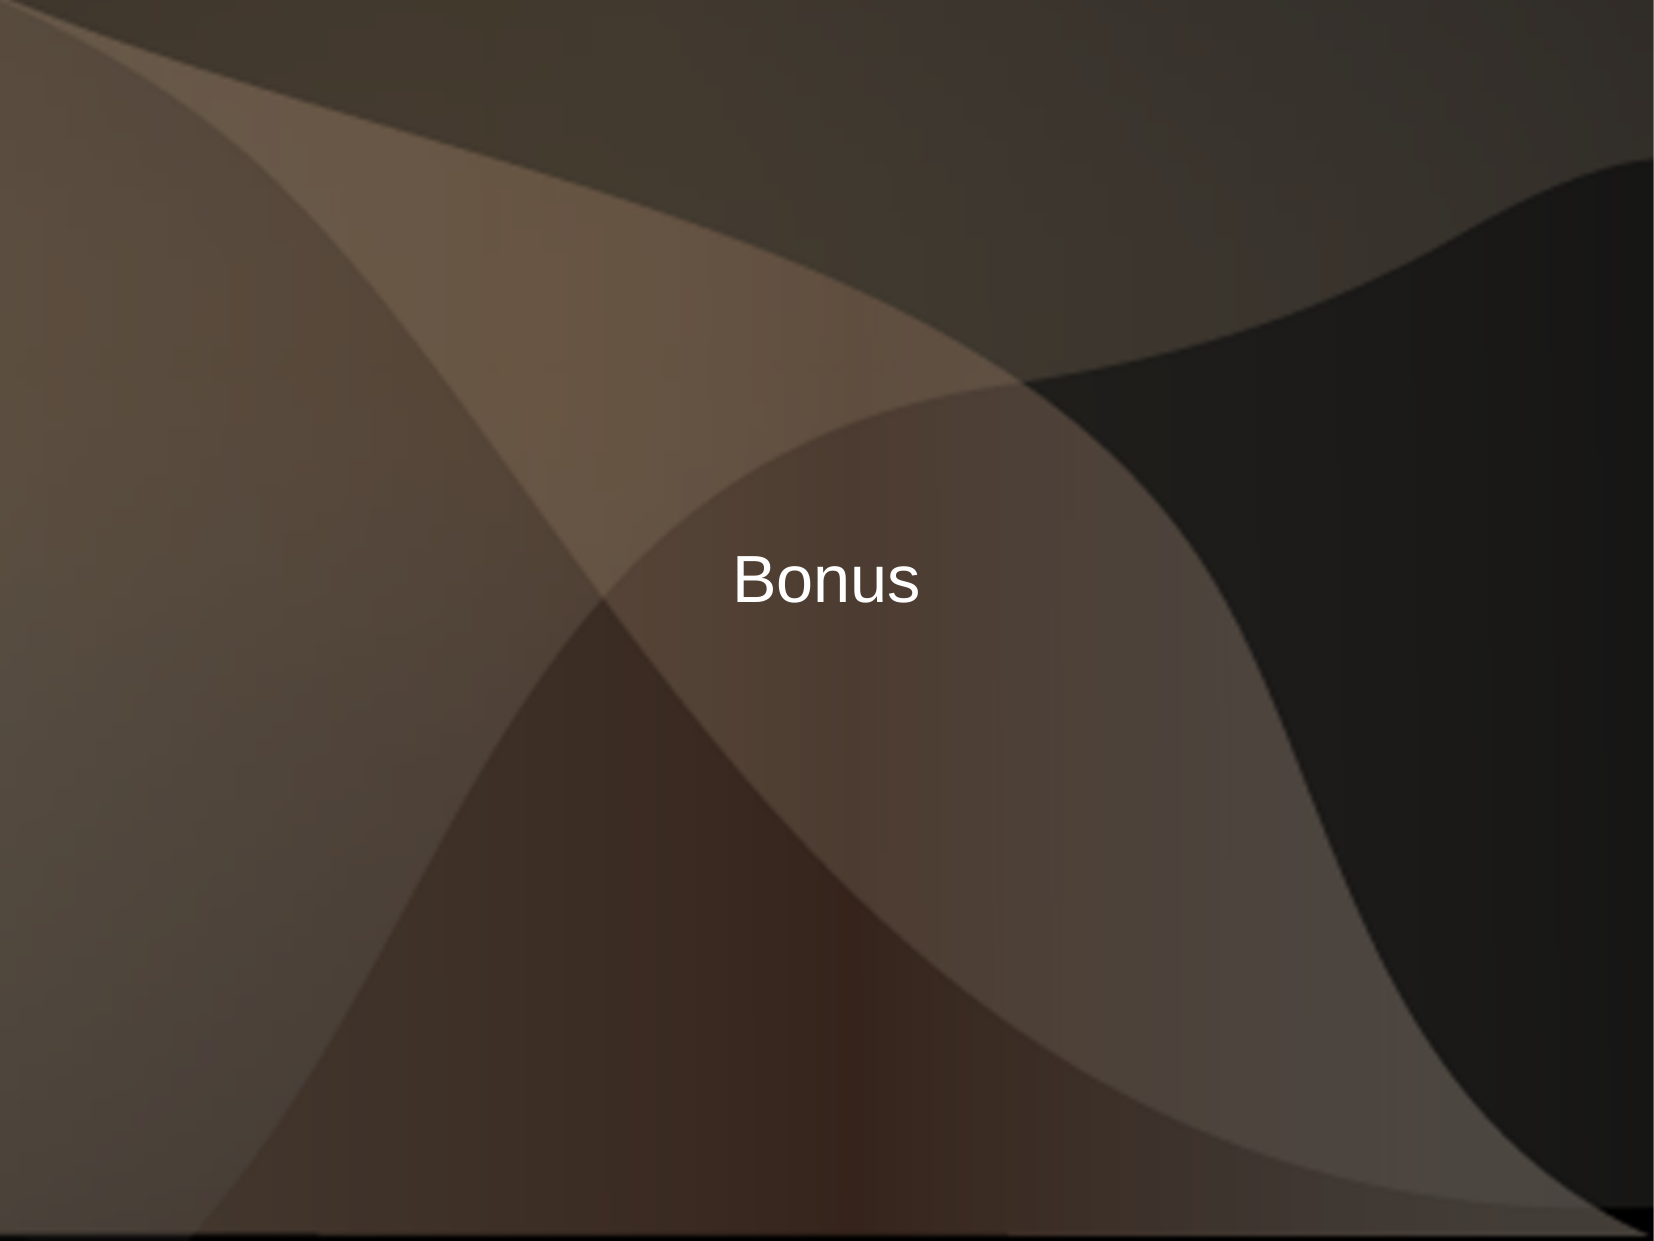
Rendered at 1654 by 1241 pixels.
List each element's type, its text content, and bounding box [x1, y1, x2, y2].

subtitle Bonus [82, 49, 1571, 1109]
picture [0, 0, 1654, 1241]
